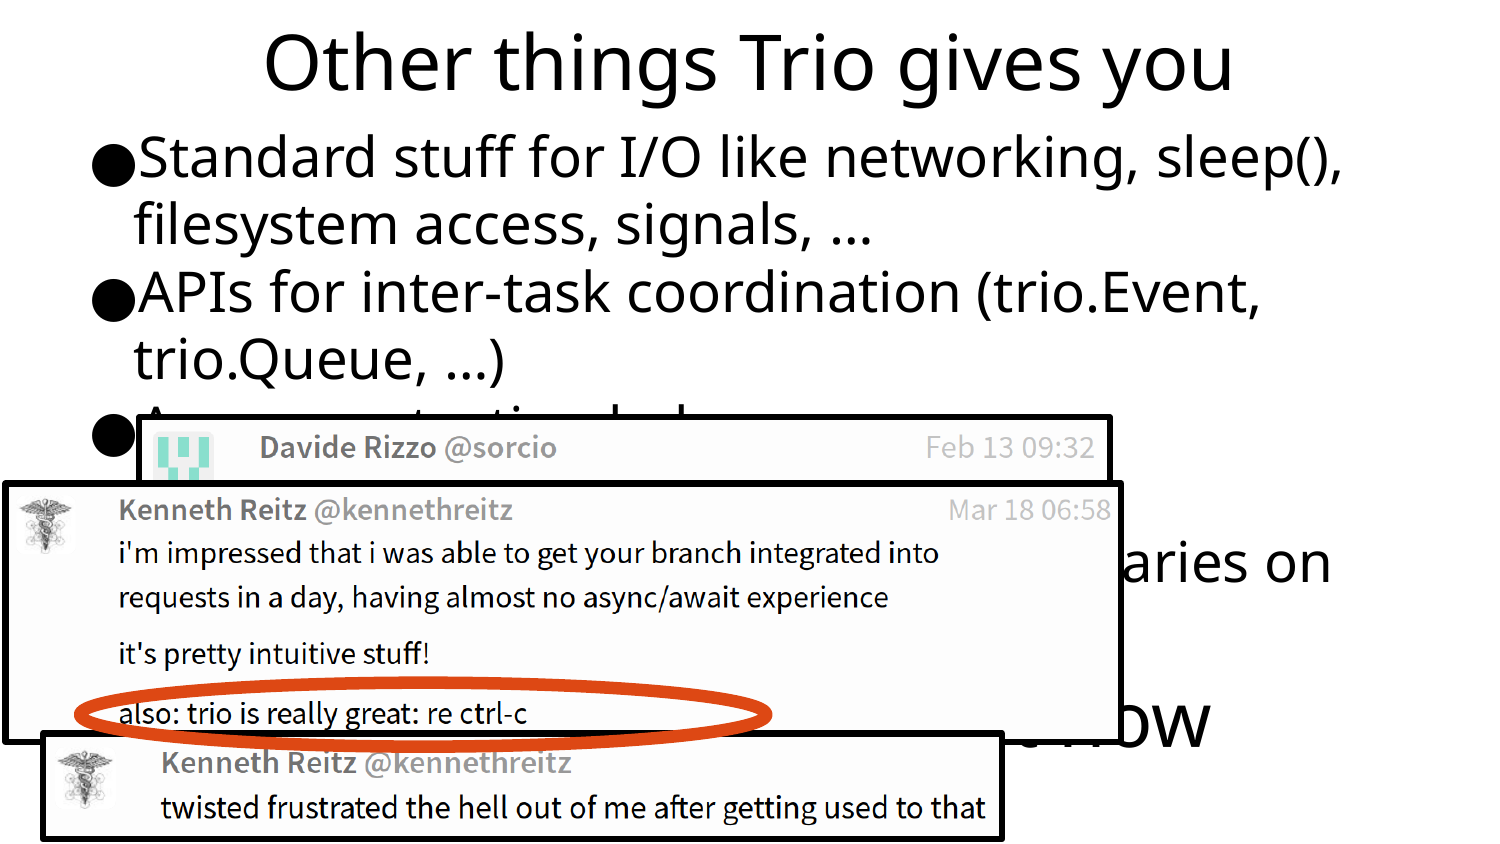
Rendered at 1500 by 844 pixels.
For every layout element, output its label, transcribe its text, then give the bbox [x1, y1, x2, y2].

text_box Standard stuff for I/O like networking, sleep(), filesystem access, signals, … APIs for inter-task coordination (trio.Event, trio.Queue, …) Awesome testing helpers Control-C works the way you’d expect Compatibility layer to use asyncio libraries on trio (→ incremental migration) [74, 120, 1425, 599]
picture [142, 420, 1107, 480]
text_box ...that’s about it right now [1005, 645, 1425, 787]
picture [46, 736, 999, 836]
picture [90, 689, 756, 730]
picture [271, 736, 575, 740]
picture [8, 486, 1119, 739]
text_box Other things Trio gives you [74, 0, 1425, 120]
